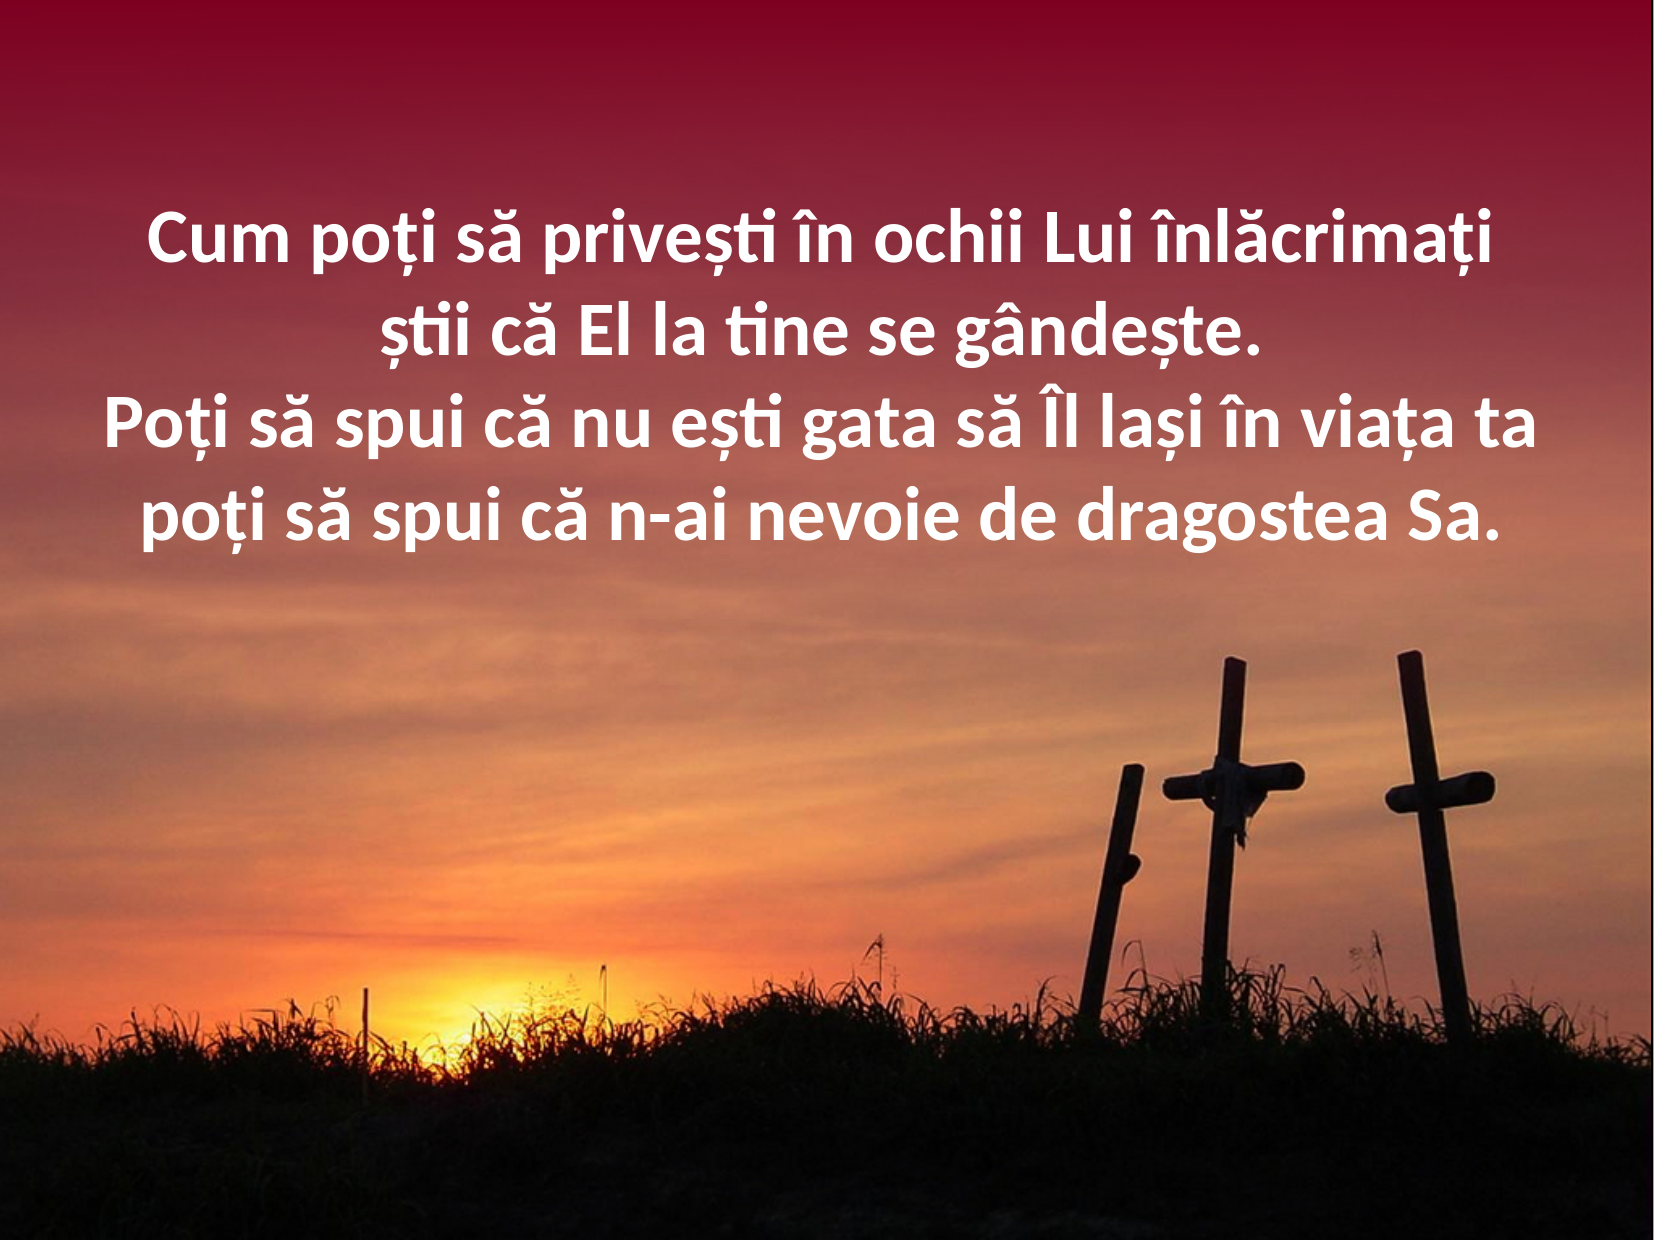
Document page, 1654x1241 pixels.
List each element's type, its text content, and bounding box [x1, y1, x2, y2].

picture [0, 751, 1651, 1241]
text_box Cum poţi să priveşti în ochii Lui înlăcrimaţi ştii că El la tine se gândeşte. Poţi să spui că nu eşti gata să Îl laşi în viaţa ta poţi să spui că n-ai nevoie de dragostea Sa. [0, 0, 1651, 751]
